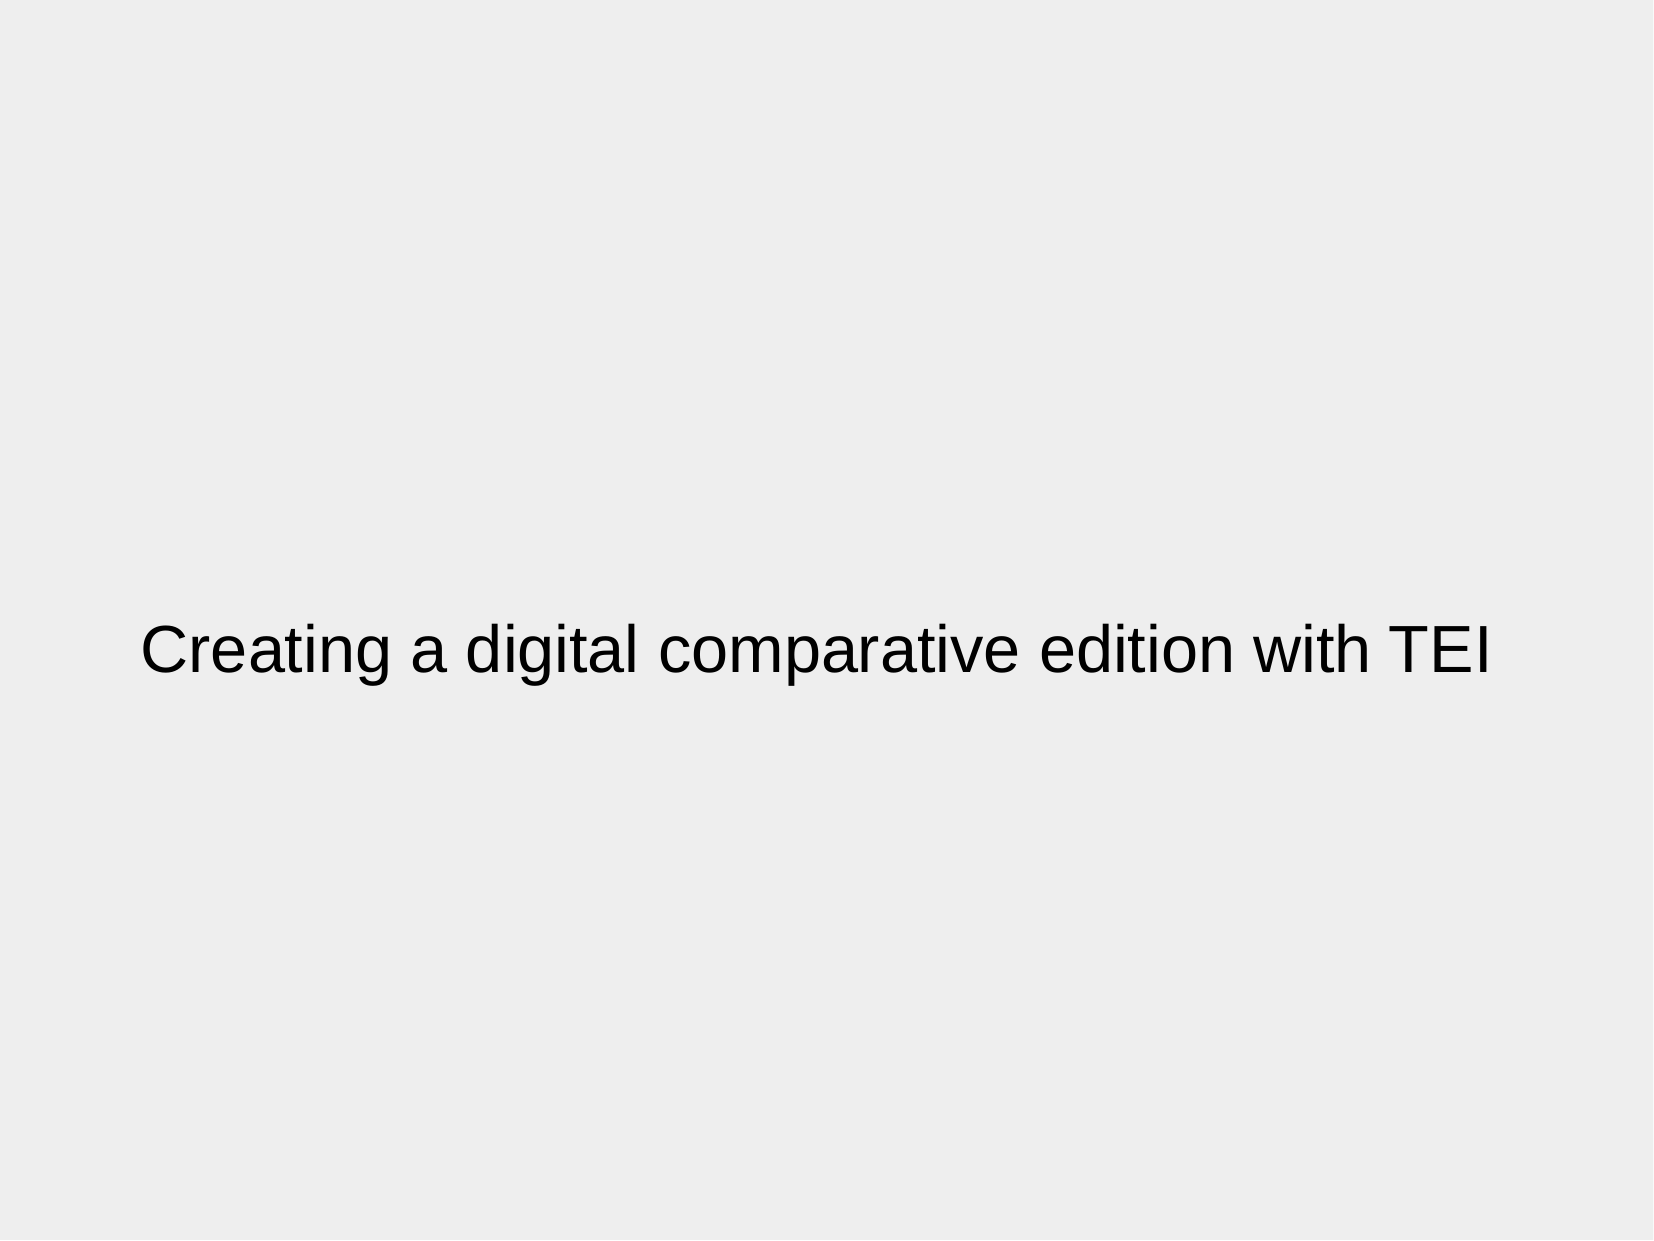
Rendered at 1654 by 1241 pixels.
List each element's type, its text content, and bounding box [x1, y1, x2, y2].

subtitle Creating a digital comparative edition with TEI [82, 290, 1571, 1010]
